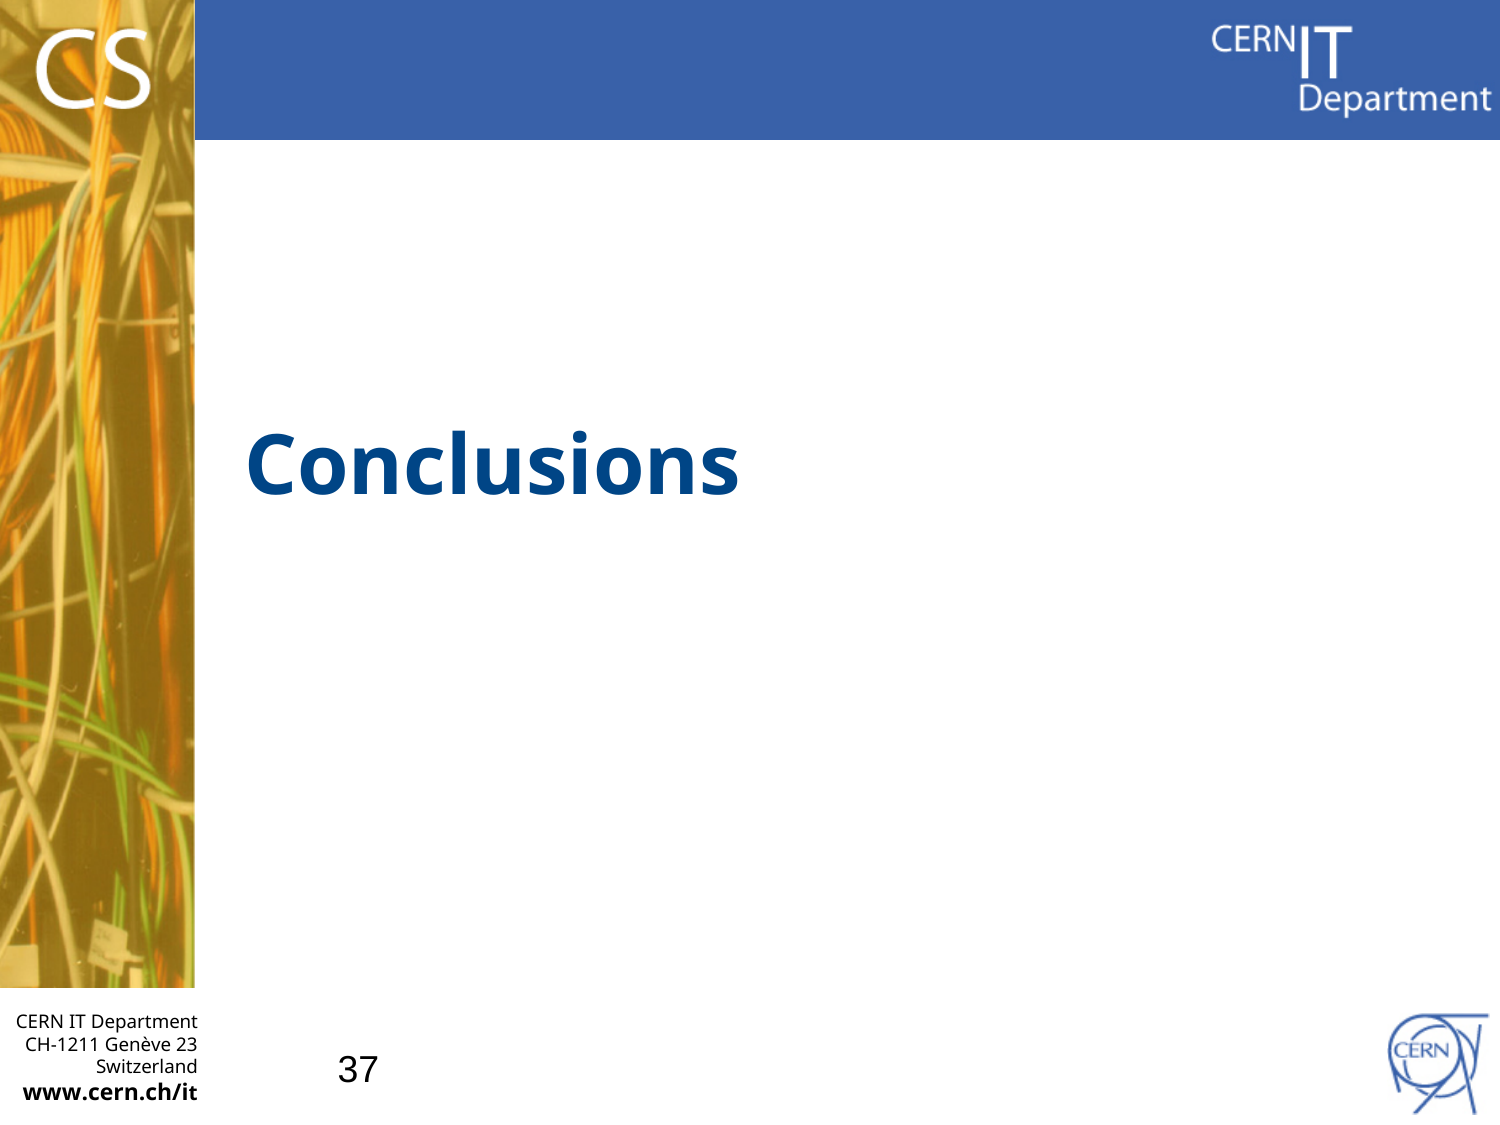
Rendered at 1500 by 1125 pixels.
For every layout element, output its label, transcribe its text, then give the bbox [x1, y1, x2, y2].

picture [1387, 1012, 1490, 1115]
list Conclusions [224, 174, 1463, 988]
picture [0, 0, 1500, 988]
